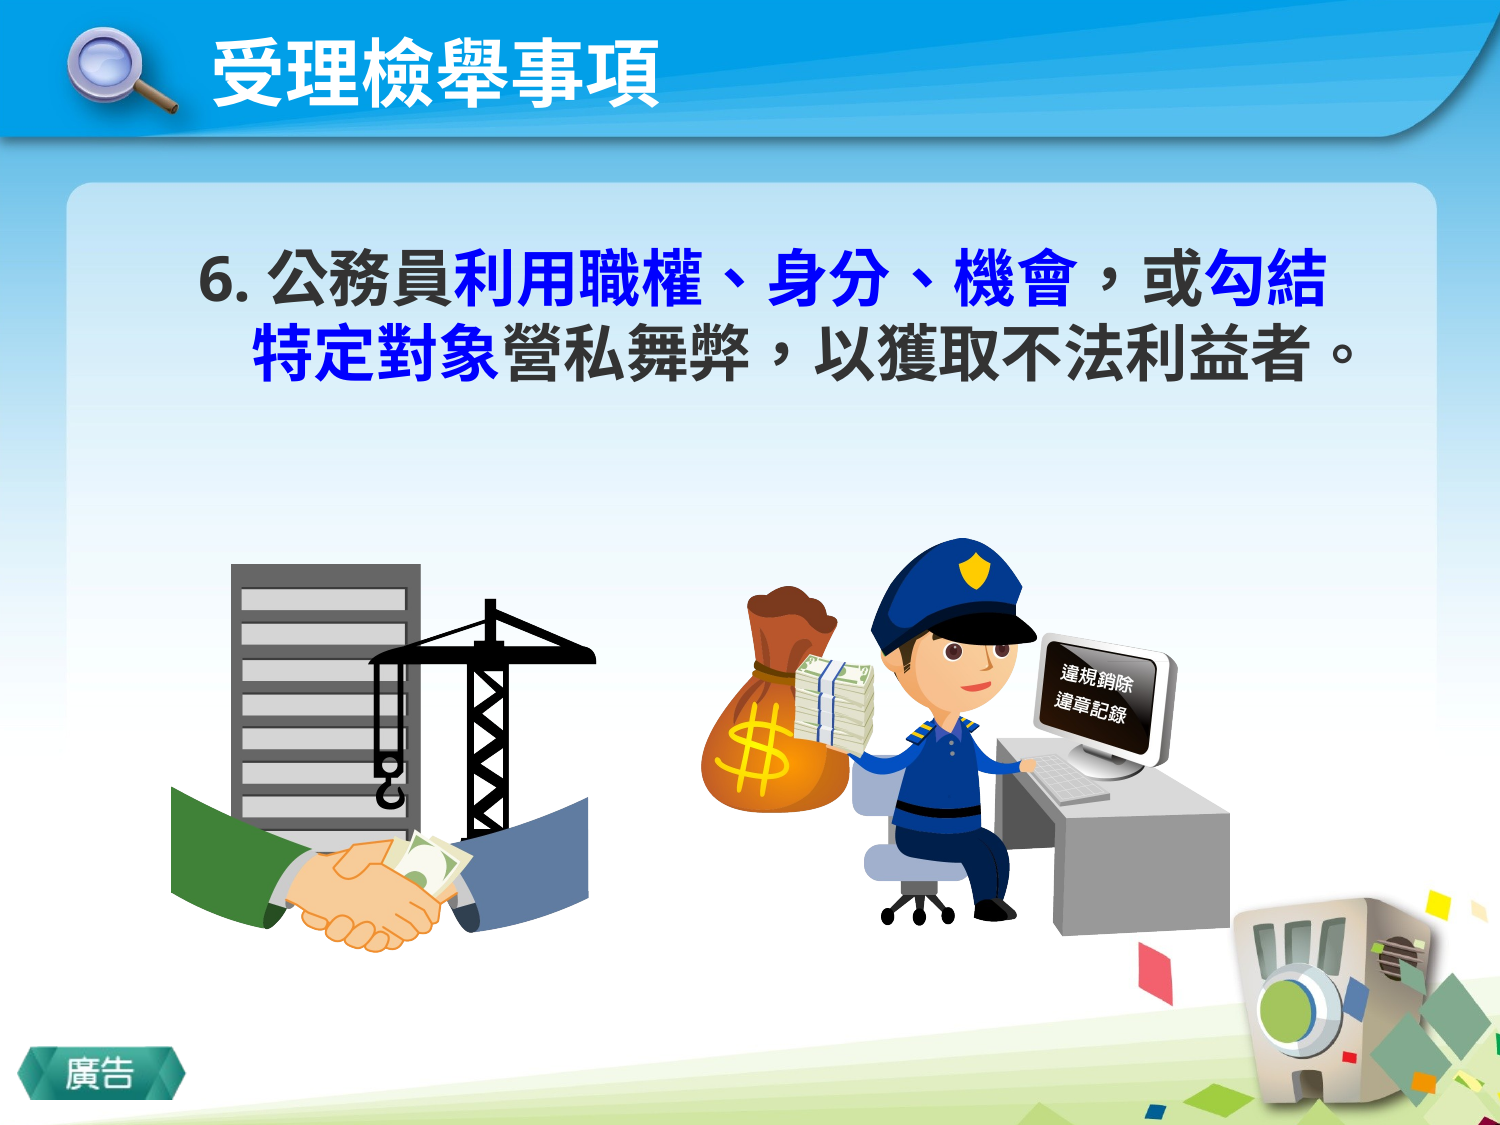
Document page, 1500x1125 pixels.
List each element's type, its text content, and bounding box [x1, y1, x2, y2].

picture [67, 27, 179, 114]
text_box 受理檢舉事項 [195, 19, 679, 124]
text_box 6.公務員利用職權、身分、機會，或勾結特定對象營私舞弊，以獲取不法利益者。 [183, 231, 1400, 396]
picture [0, 0, 1500, 1125]
